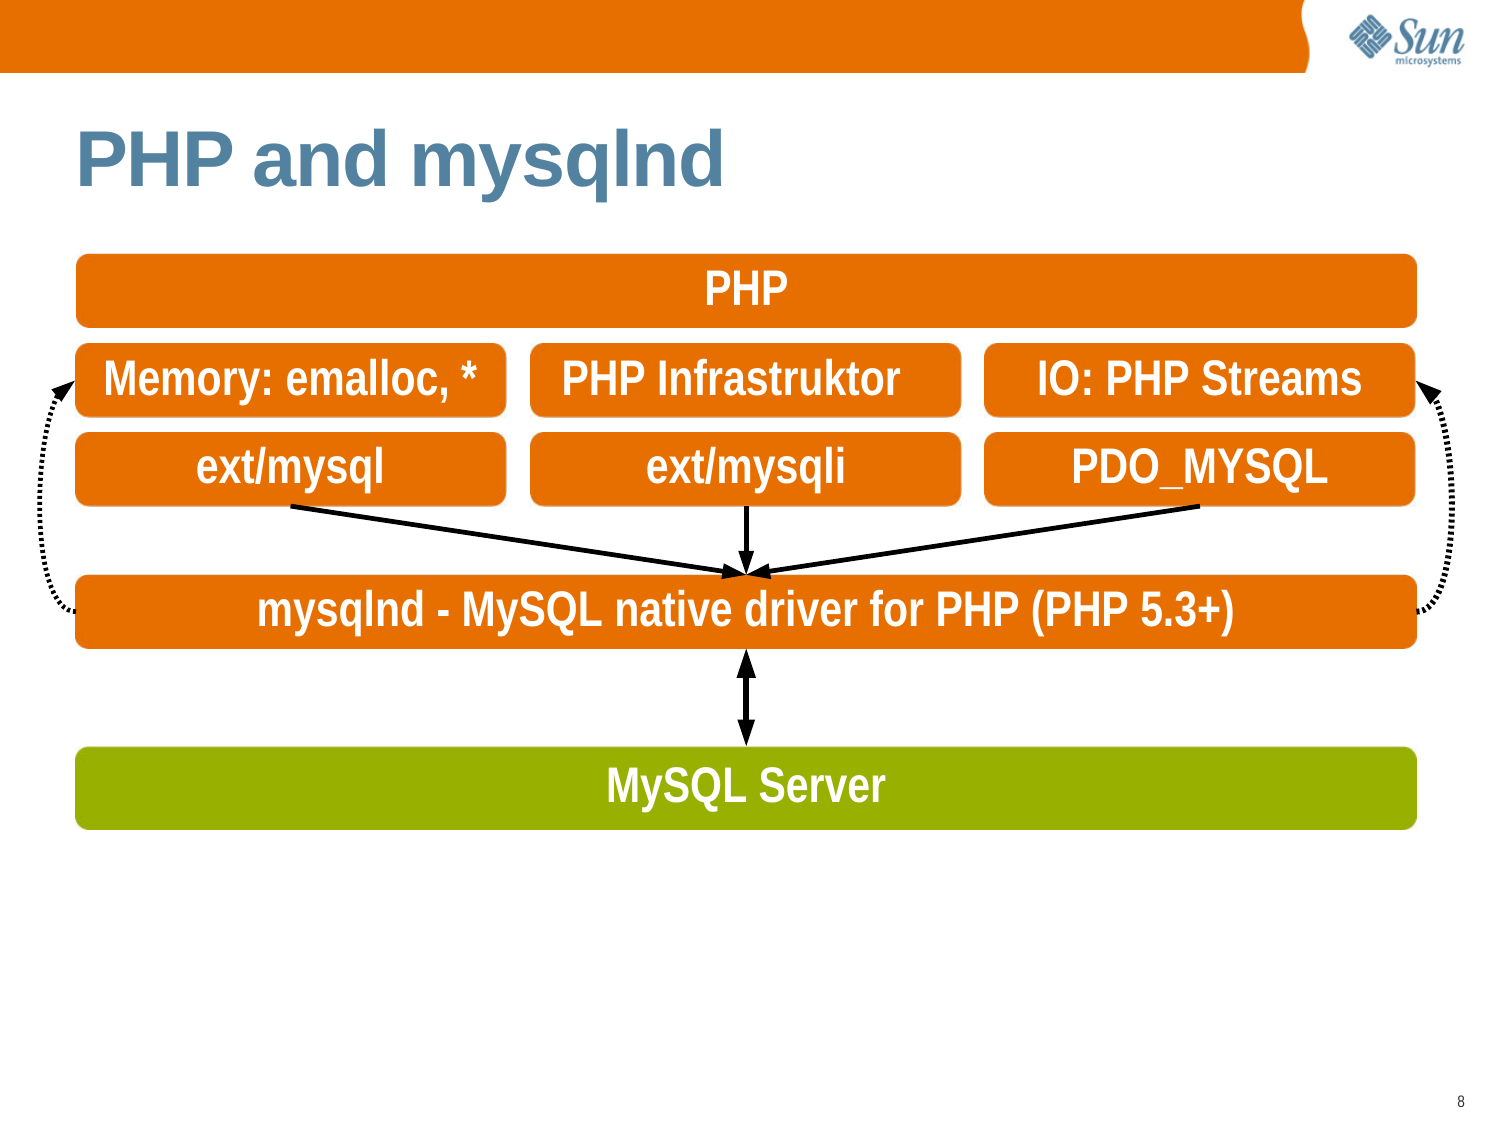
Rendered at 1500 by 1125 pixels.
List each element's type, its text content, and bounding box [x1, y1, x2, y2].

picture [75, 343, 507, 418]
picture [76, 253, 1417, 328]
title PHP and mysqlnd [75, 123, 1437, 227]
picture [984, 343, 1416, 418]
picture [0, 0, 1500, 73]
picture [984, 432, 1416, 507]
picture [75, 432, 507, 507]
picture [530, 343, 962, 418]
picture [75, 746, 1417, 831]
picture [530, 432, 962, 507]
picture [75, 574, 1417, 649]
